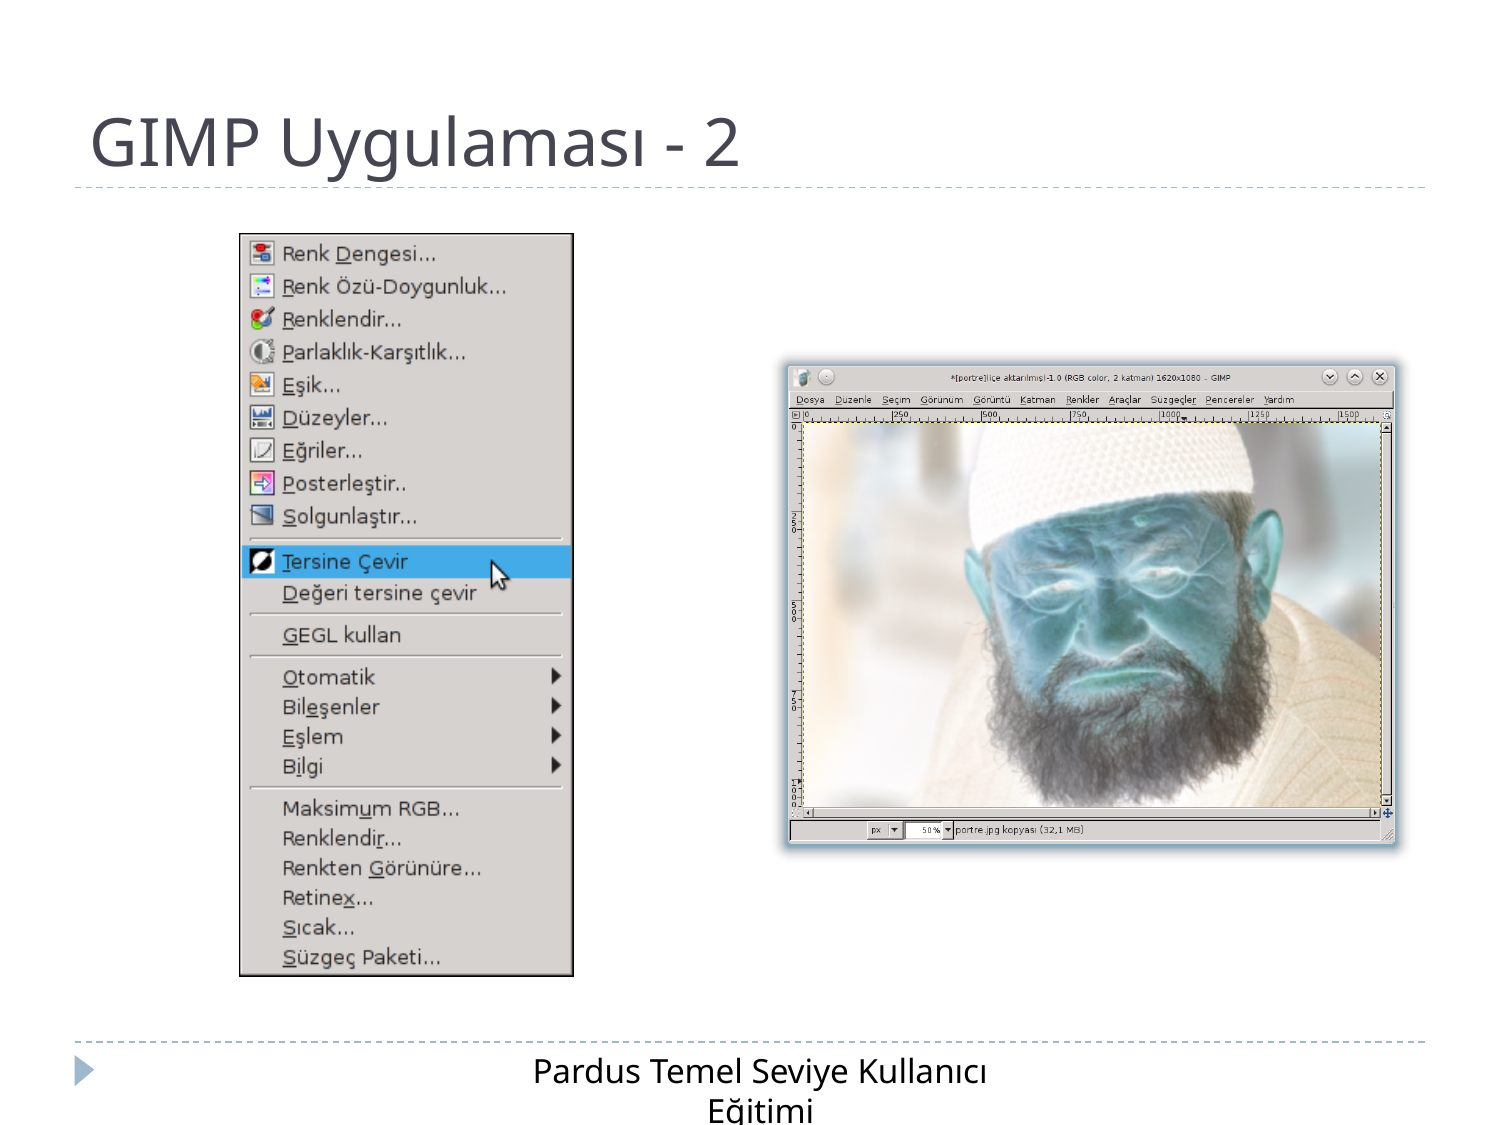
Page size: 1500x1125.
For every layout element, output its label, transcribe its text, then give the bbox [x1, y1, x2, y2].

title GIMP Uygulaması - 2 [75, 37, 1425, 188]
picture [759, 337, 1423, 872]
picture [239, 233, 574, 977]
